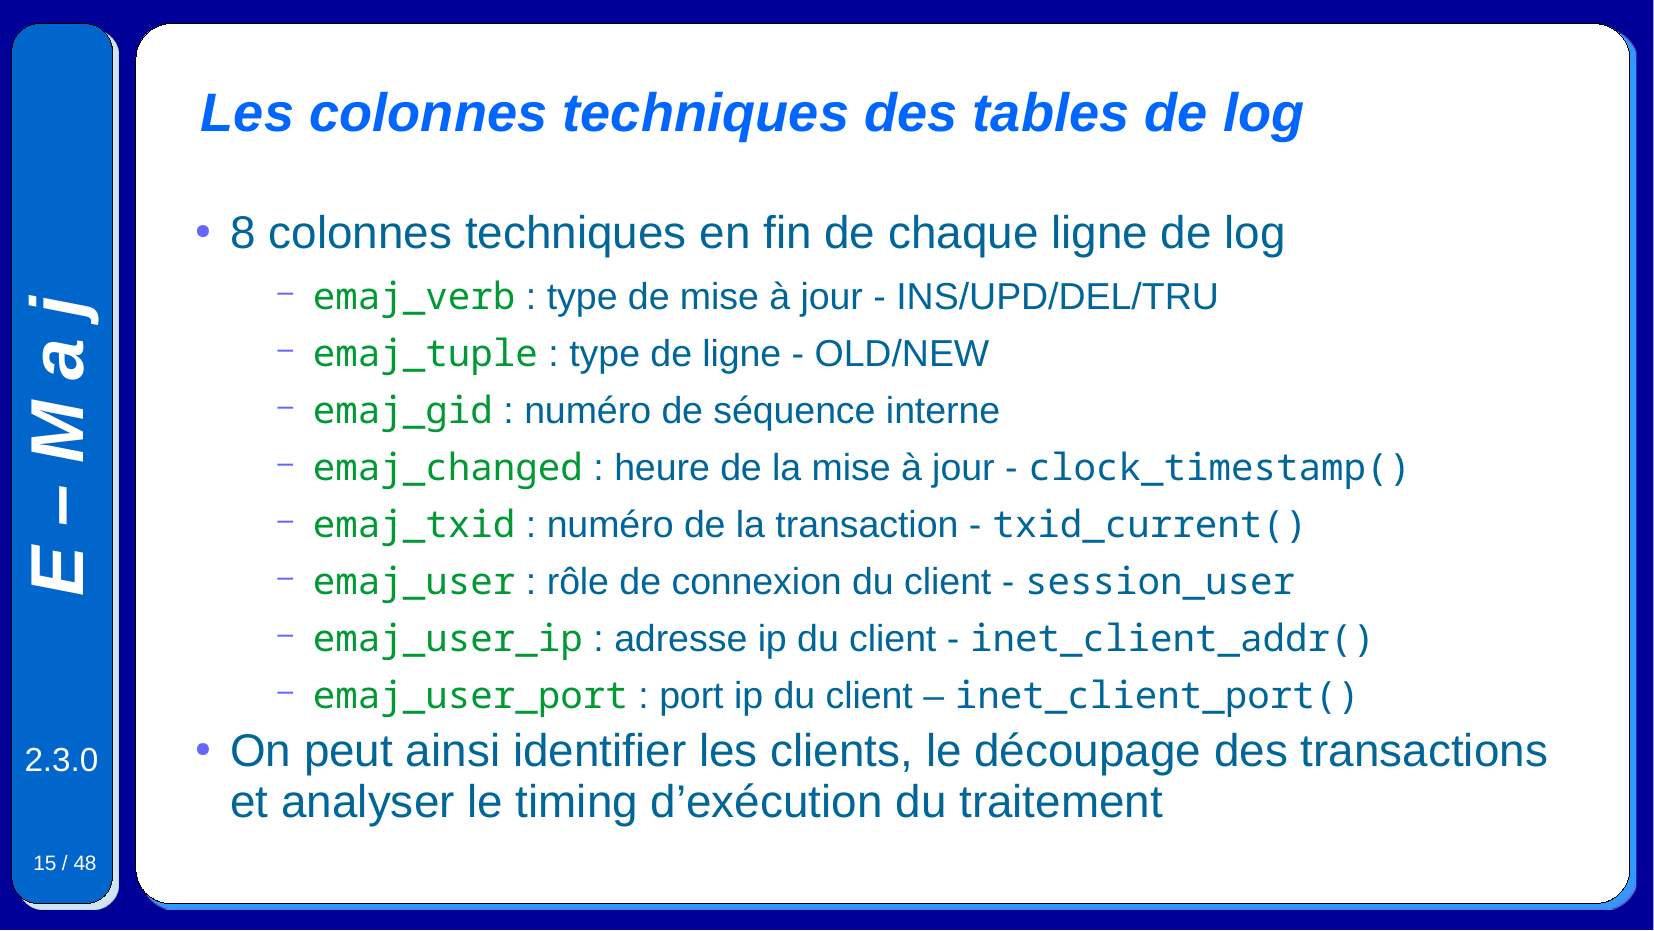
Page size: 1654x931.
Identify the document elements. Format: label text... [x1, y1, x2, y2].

title Les colonnes techniques des tables de log [200, 34, 1575, 191]
list 8 colonnes techniques en fin de chaque ligne de log emaj_verb : type de mise à jour - INS/UPD/DEL/TRU emaj_tuple : type de ligne - OLD/NEW emaj_gid : numéro de séquence interne emaj_changed : heure de la mise à jour - clock_timestamp() emaj_txid : numéro de la transaction - txid_current() emaj_user : rôle de connexion du client - session_user emaj_user_ip : adresse ip du client - inet_client_addr() emaj_user_port : port ip du client – inet_client_port() On peut ainsi identifier les clients, le découpage des transactions et analyser le timing d’exécution du traitement [177, 206, 1587, 827]
